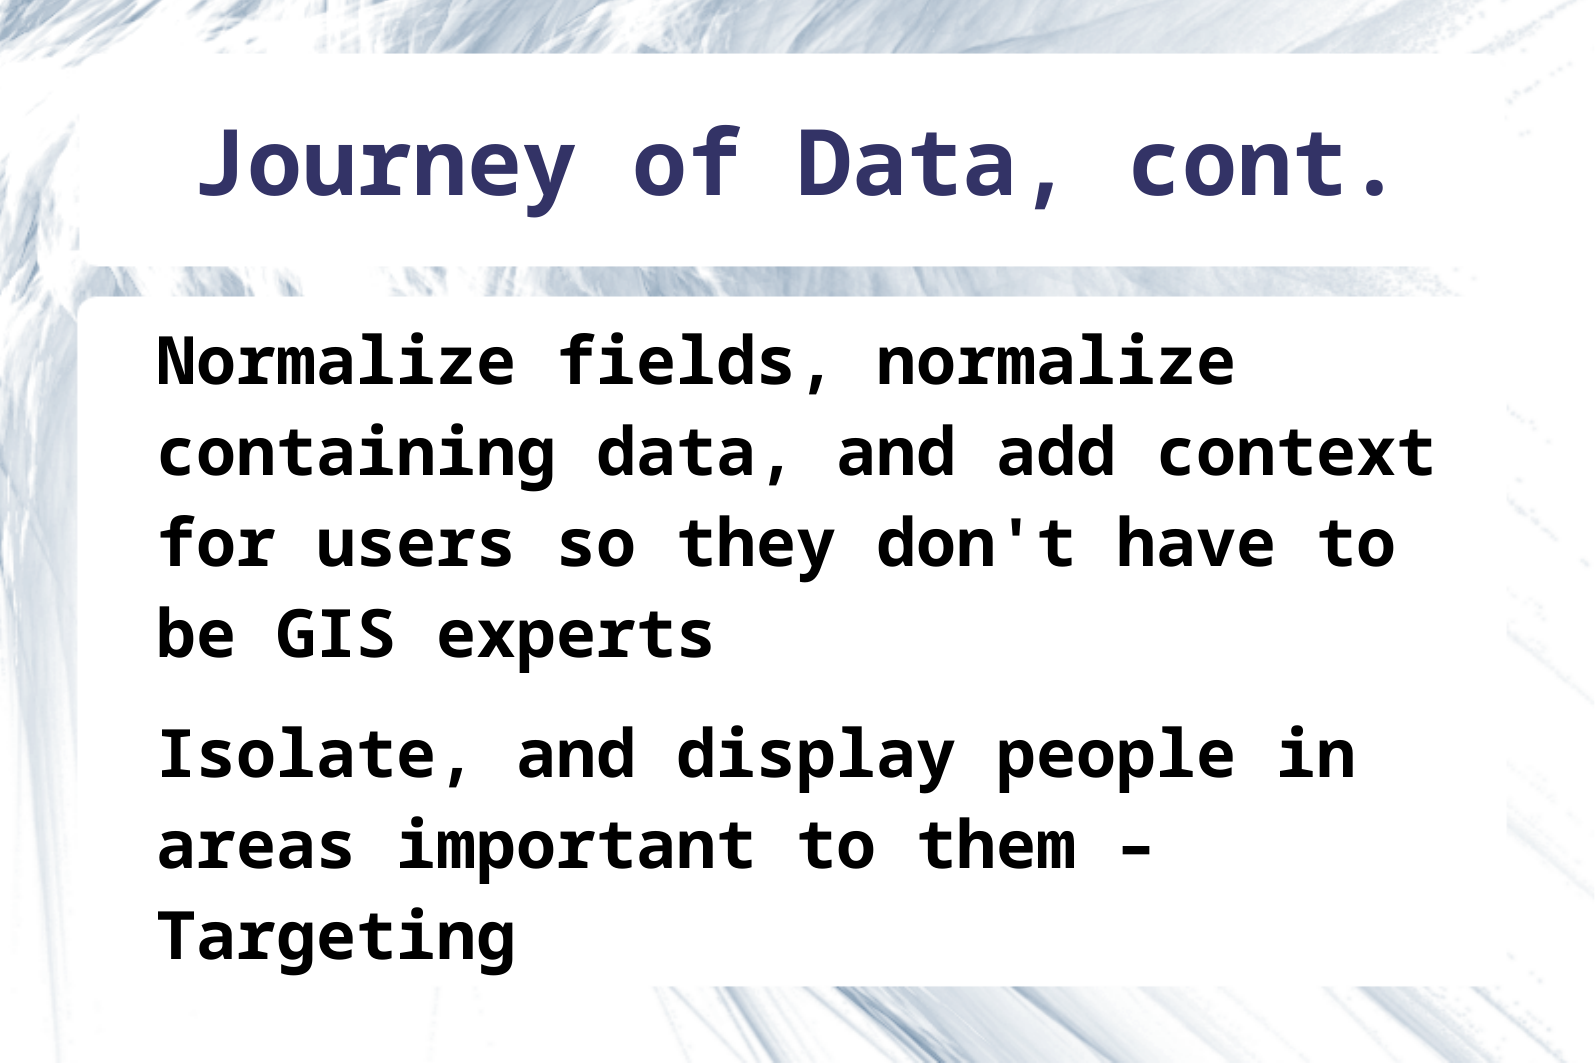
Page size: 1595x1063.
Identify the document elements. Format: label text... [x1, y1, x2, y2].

title Journey of Data, cont. [79, 62, 1515, 259]
list Normalize fields, normalize containing data, and add context for users so they don't have to be GIS experts Isolate, and display people in areas important to them – Targeting [85, 313, 1481, 1025]
picture [0, 0, 1595, 1063]
